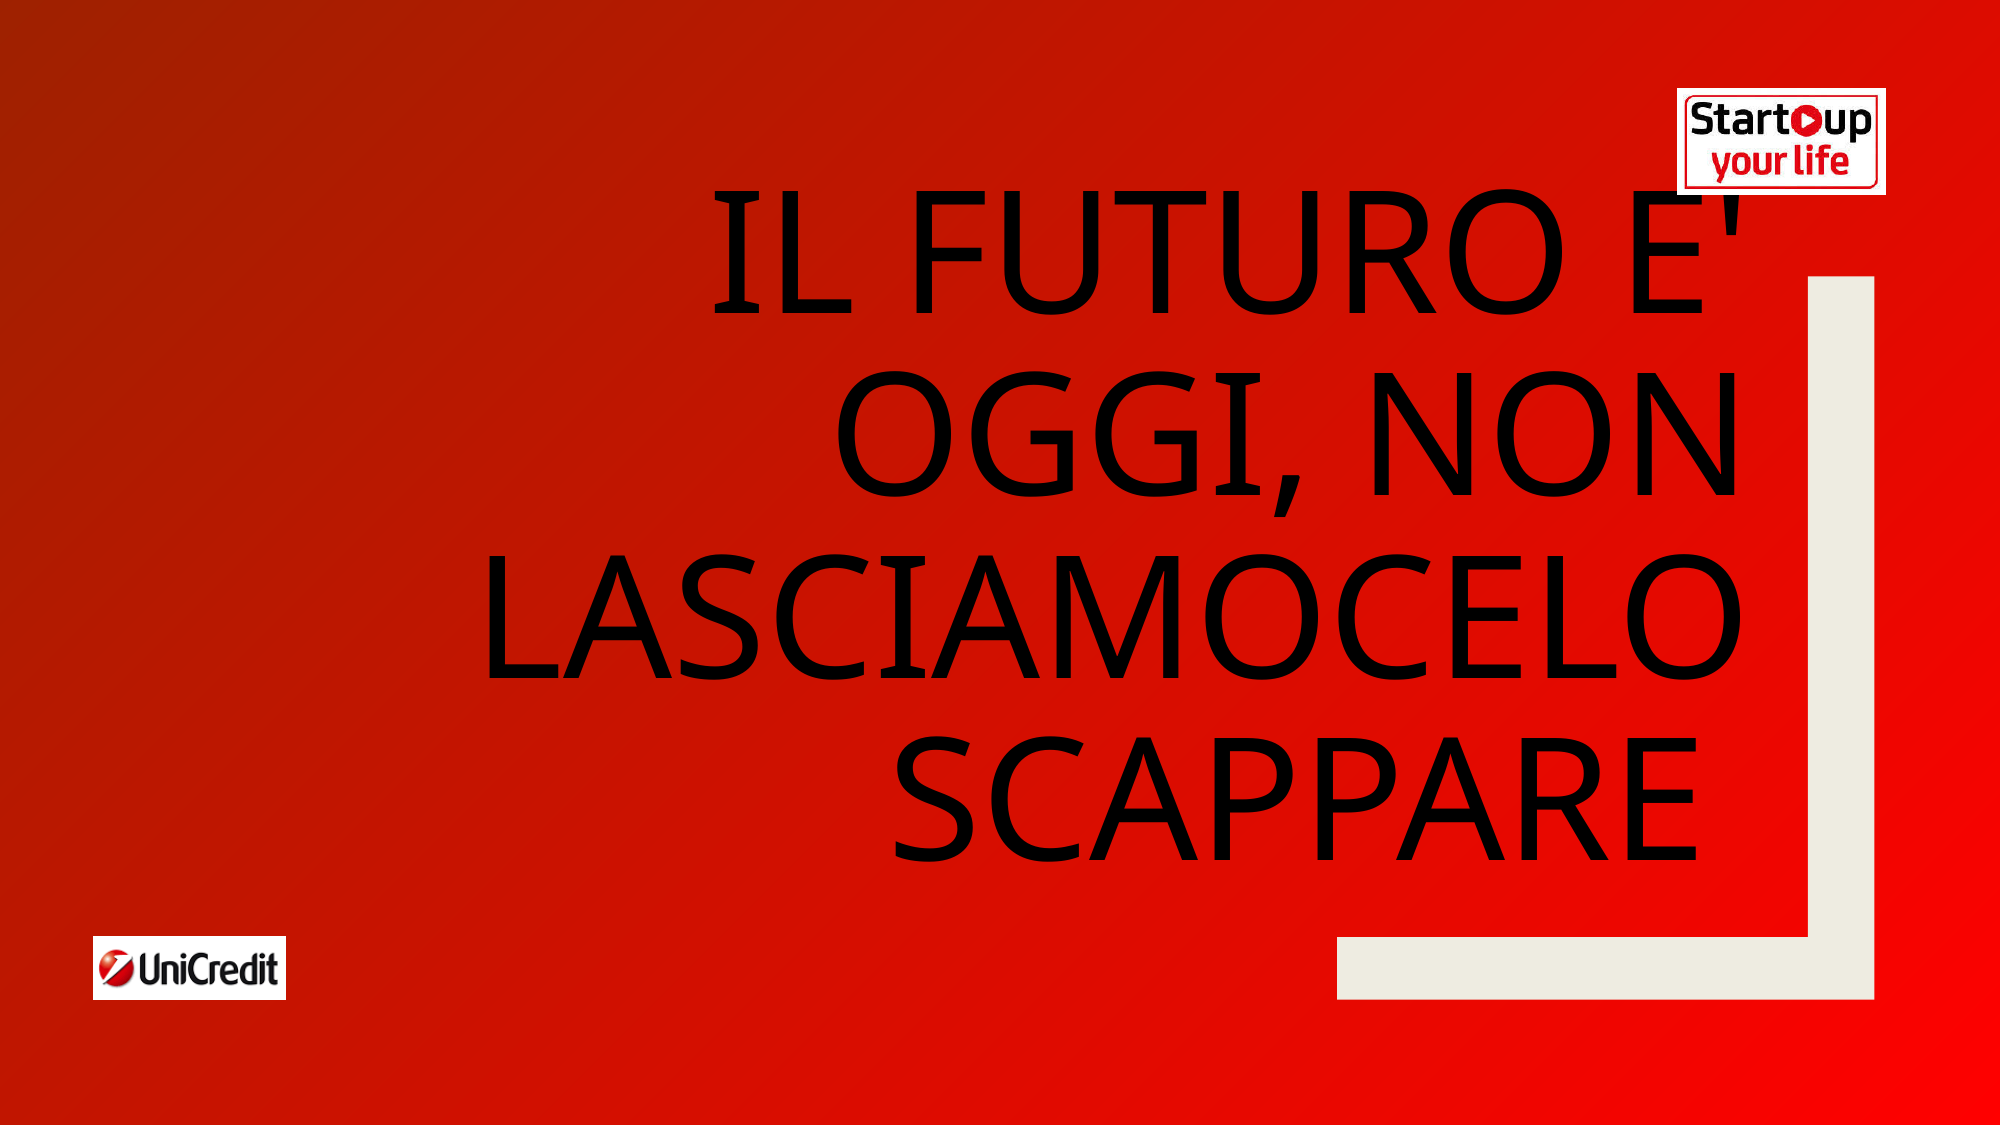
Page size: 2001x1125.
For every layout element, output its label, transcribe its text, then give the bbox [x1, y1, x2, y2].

picture [93, 936, 286, 1000]
title IL FUTURO E' OGGI, NON LASCIAMOCELO SCAPPARE [189, 242, 1767, 905]
picture [1677, 88, 1886, 195]
